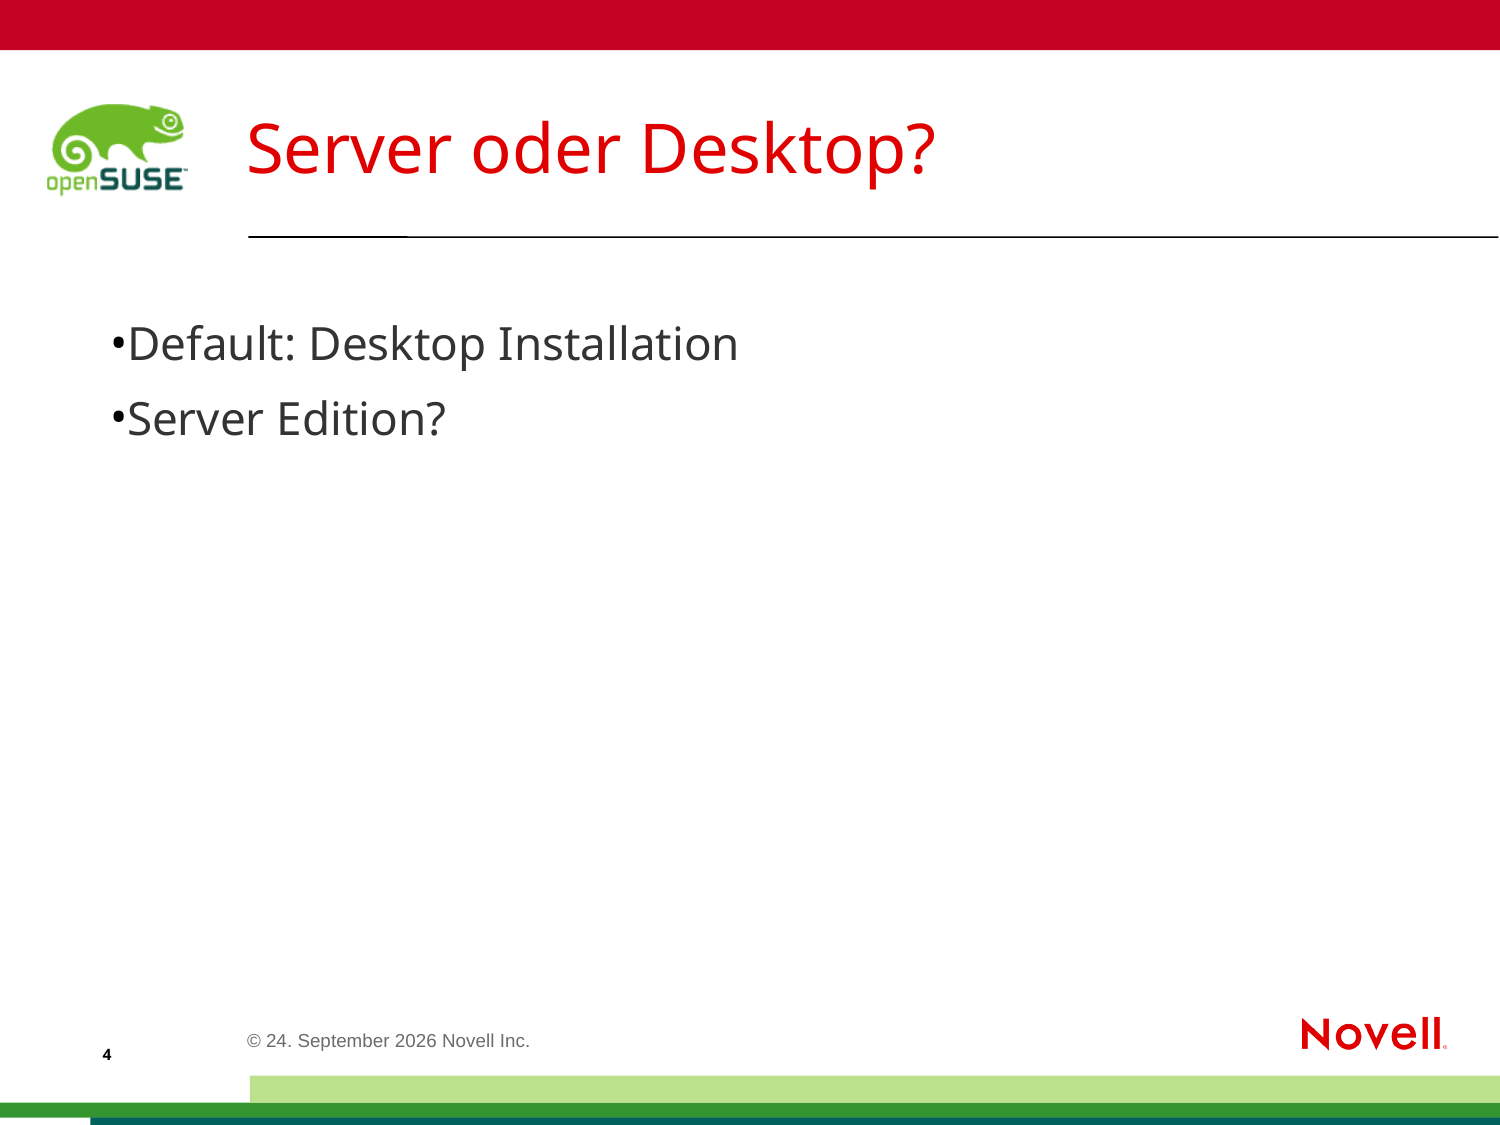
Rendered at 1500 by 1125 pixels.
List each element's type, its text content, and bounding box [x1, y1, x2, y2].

title Server oder Desktop? [246, 68, 1409, 231]
list Default: Desktop Installation Server Edition? [110, 312, 1391, 1022]
picture [47, 104, 188, 197]
picture [1295, 1011, 1453, 1056]
